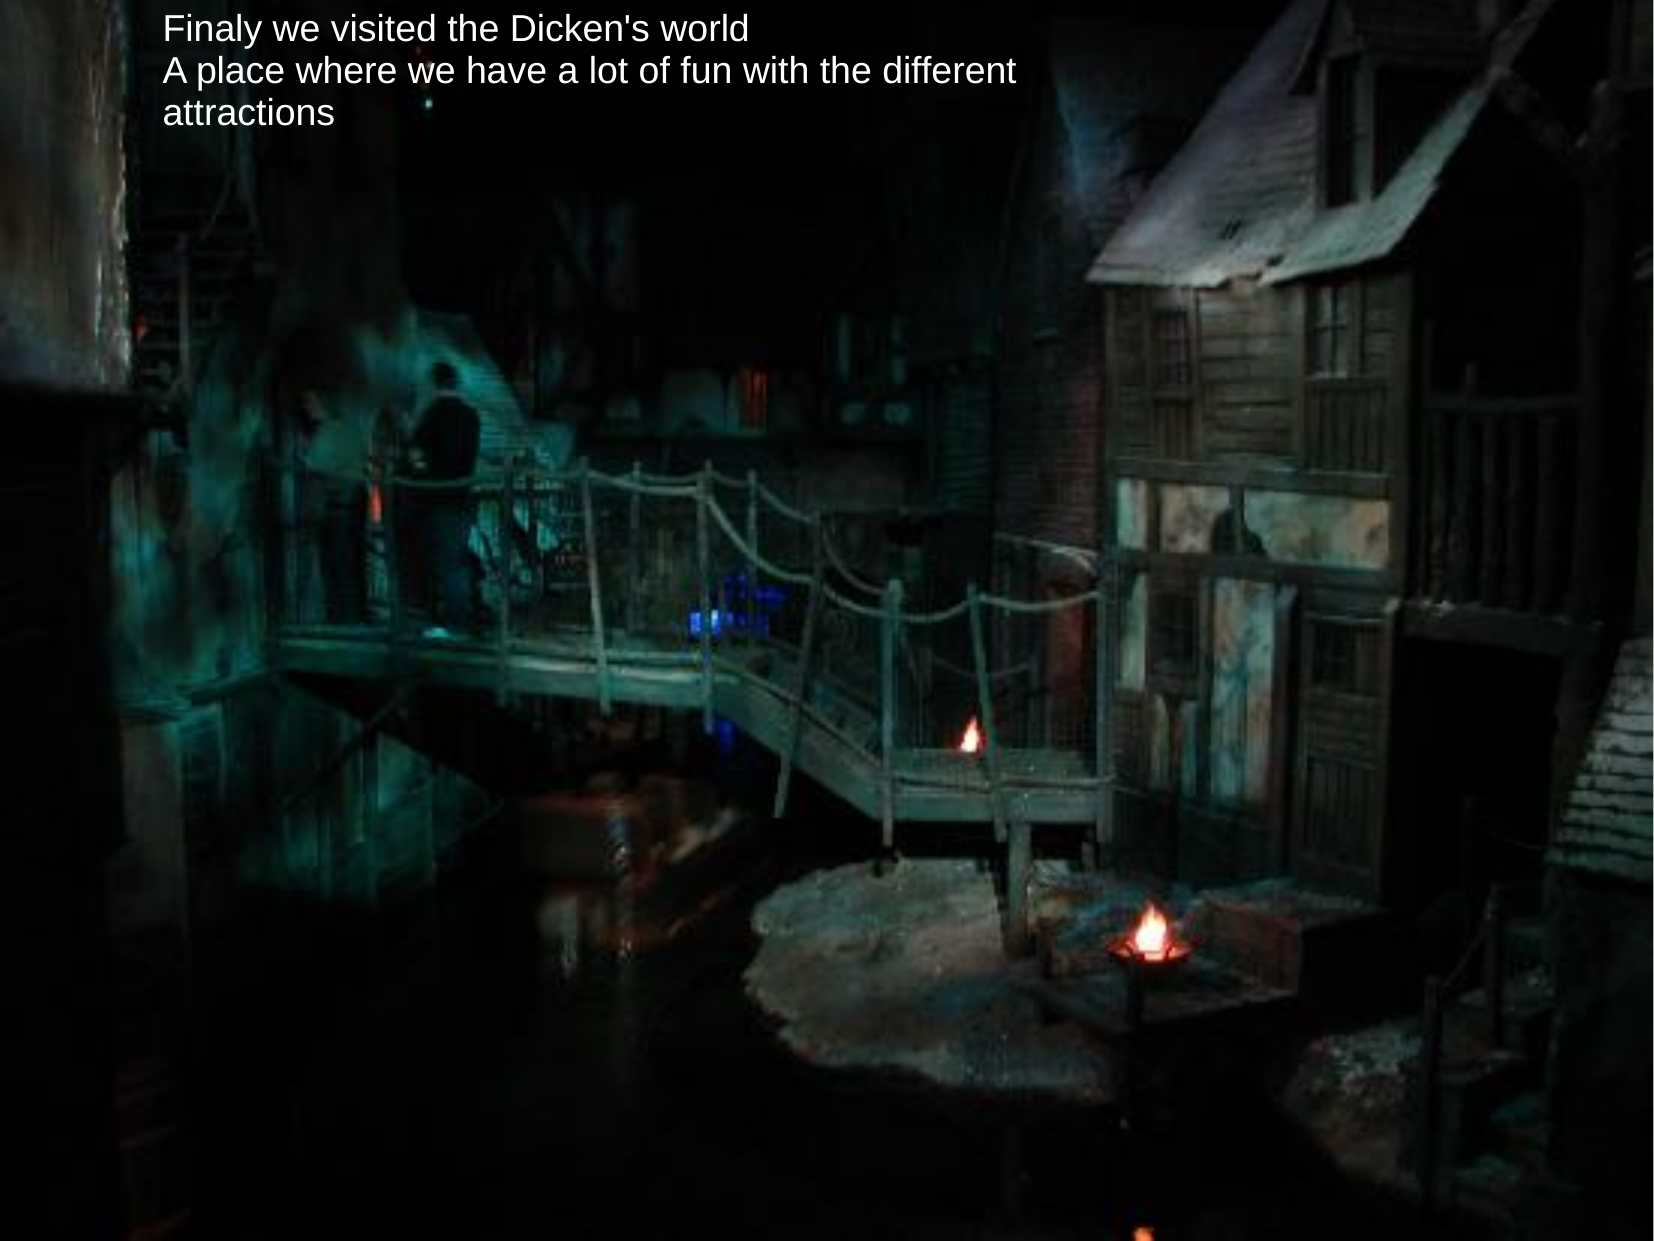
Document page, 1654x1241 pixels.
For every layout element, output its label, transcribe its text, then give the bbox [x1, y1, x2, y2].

picture [0, 0, 1654, 1241]
text_box Finaly we visited the Dicken's world A place where we have a lot of fun with the different attractions [147, 0, 1063, 141]
